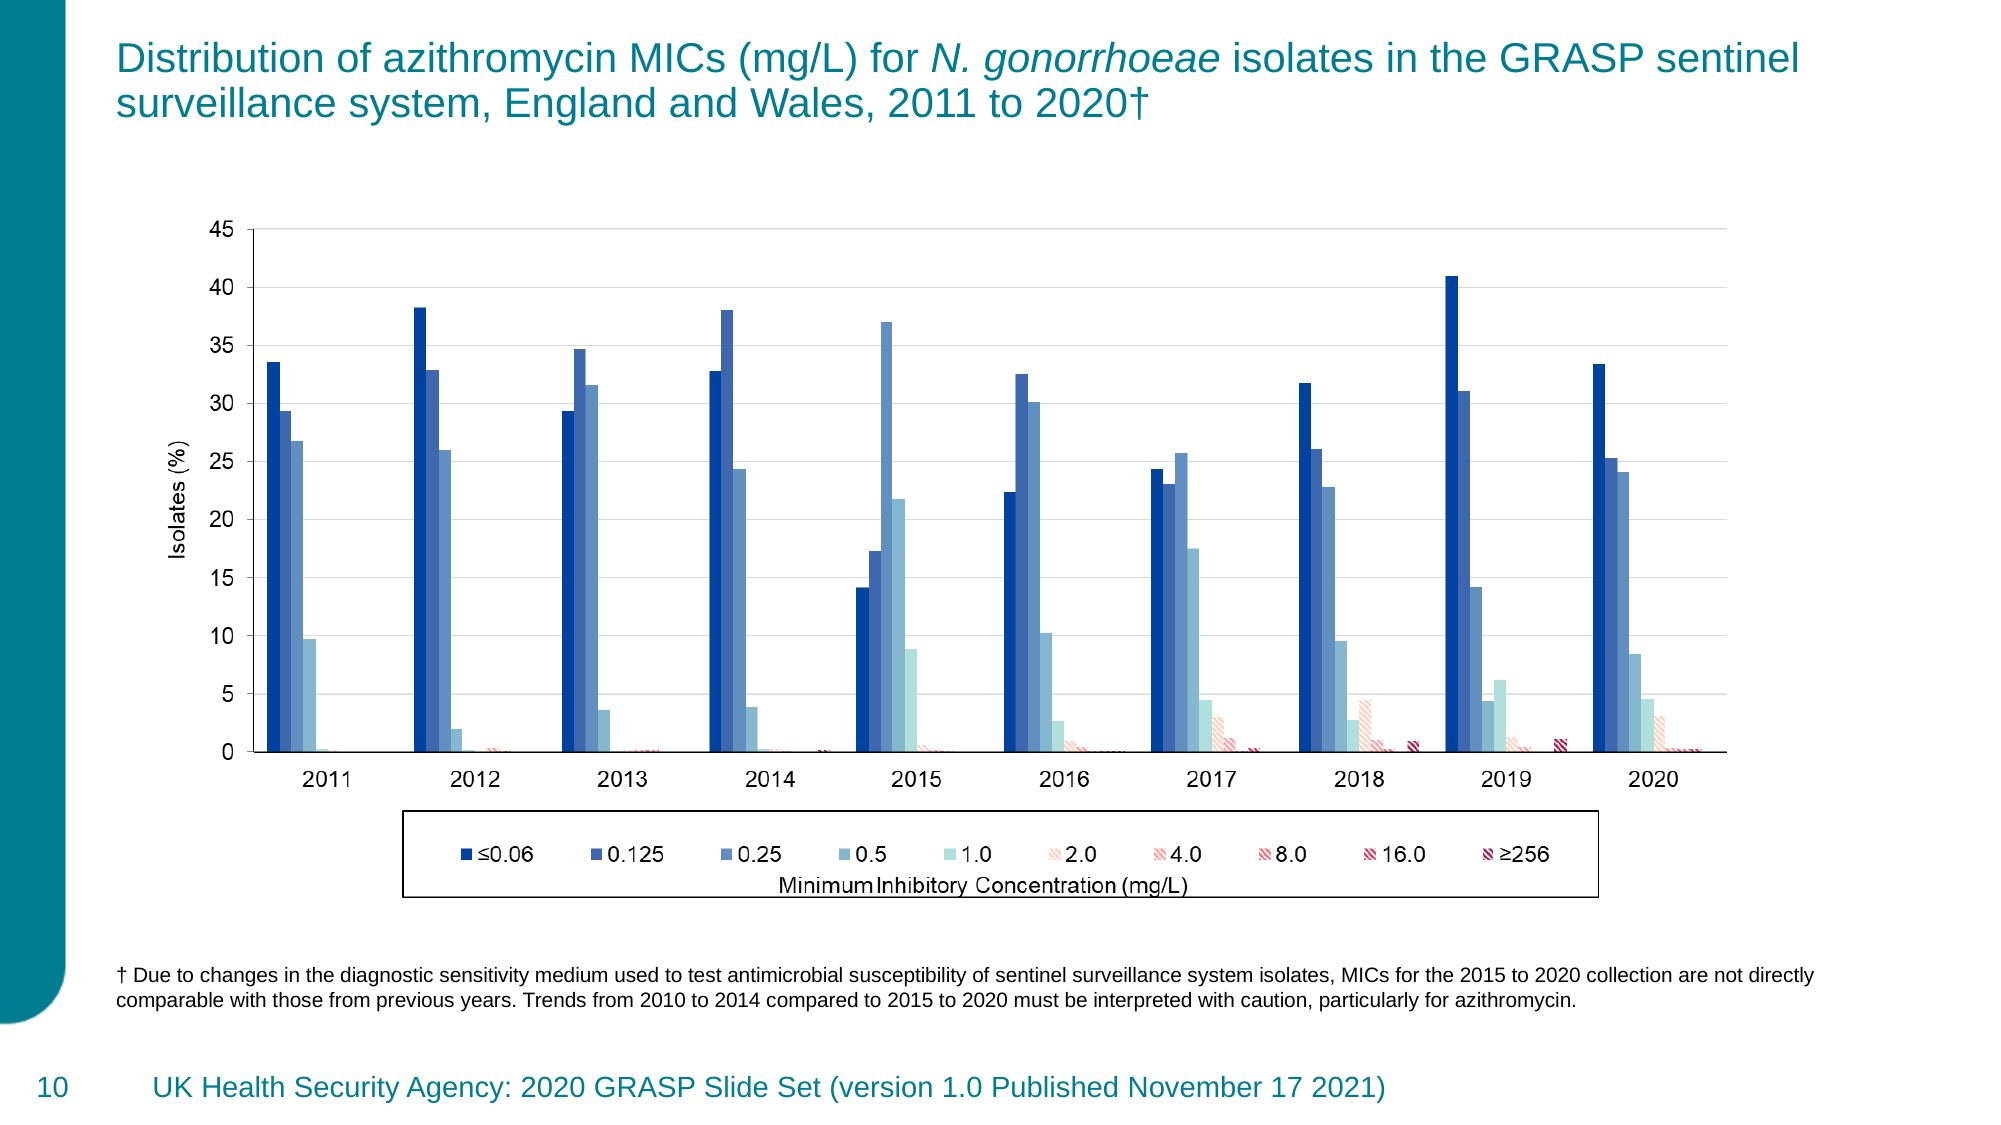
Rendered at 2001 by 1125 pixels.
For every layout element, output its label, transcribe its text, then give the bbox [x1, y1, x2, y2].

text_box † Due to changes in the diagnostic sensitivity medium used to test antimicrobial susceptibility of sentinel surveillance system isolates, MICs for the 2015 to 2020 collection are not directly comparable with those from previous years. Trends from 2010 to 2014 compared to 2015 to 2020 must be interpreted with caution, particularly for azithromycin. [101, 954, 1854, 1019]
title Distribution of azithromycin MICs (mg/L) for N. gonorrhoeae isolates in the GRASP sentinel surveillance system, England and Wales, 2011 to 2020† [101, 29, 1926, 189]
text_box [21, 1056, 120, 1117]
picture [137, 201, 1789, 916]
text_box UK Health Security Agency: 2020 GRASP Slide Set (version 1.0 Published November 17 2021) [137, 1056, 1780, 1116]
